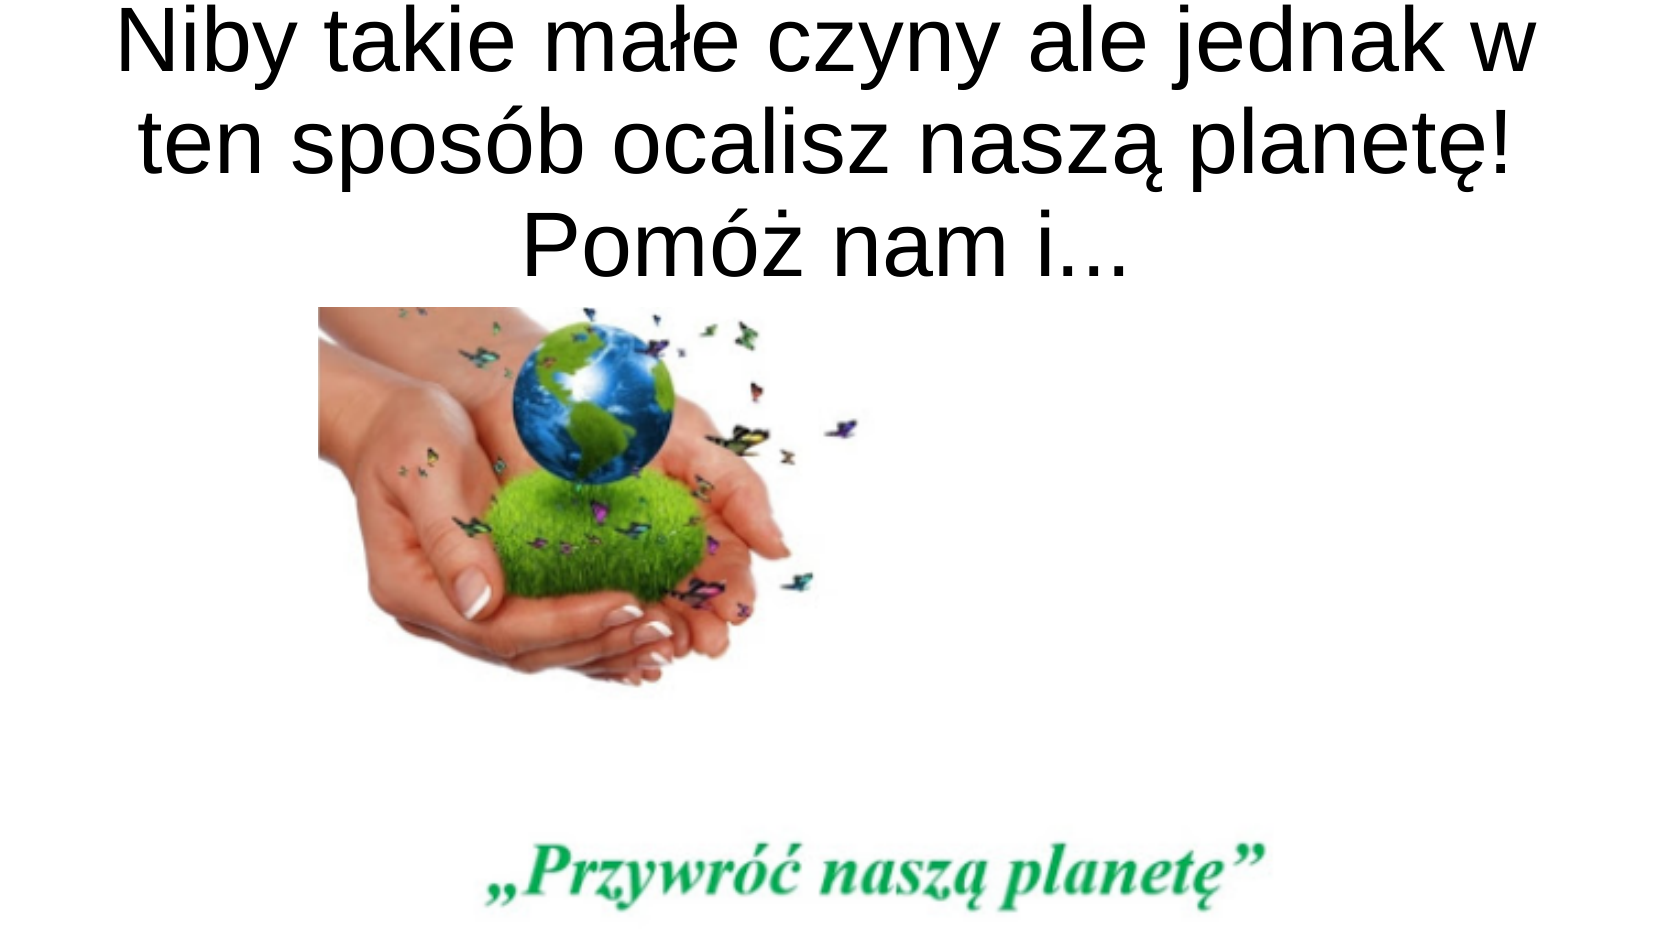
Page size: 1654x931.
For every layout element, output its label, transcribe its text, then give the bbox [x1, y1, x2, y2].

title Niby takie małe czyny ale jednak w ten sposób ocalisz naszą planetę! Pomóż nam i... [82, 0, 1571, 296]
picture [318, 307, 1359, 931]
